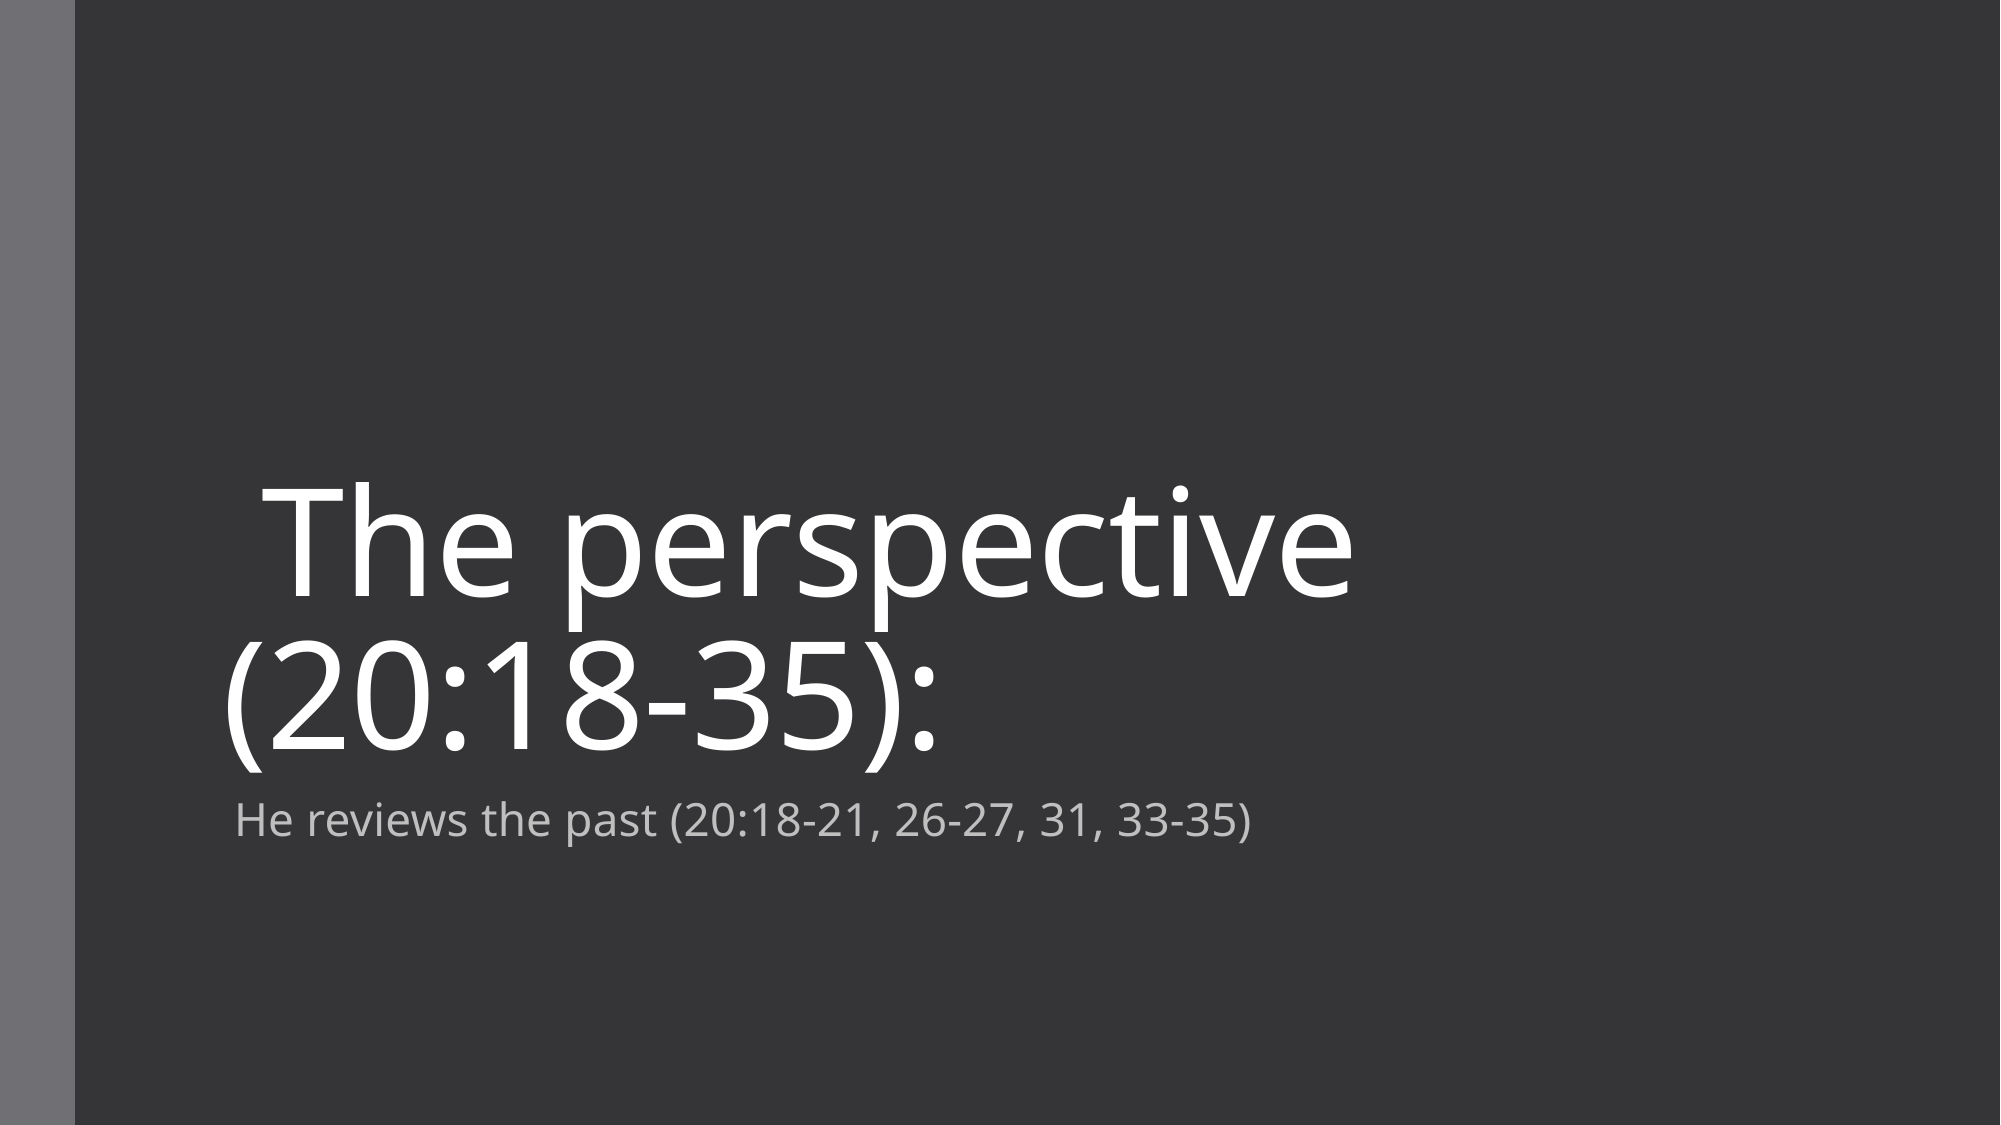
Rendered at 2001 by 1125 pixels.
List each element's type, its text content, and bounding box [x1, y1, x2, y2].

title The perspective (20:18-35): [206, 124, 1752, 787]
subtitle He reviews the past (20:18-21, 26-27, 31, 33-35) [206, 787, 1752, 1066]
